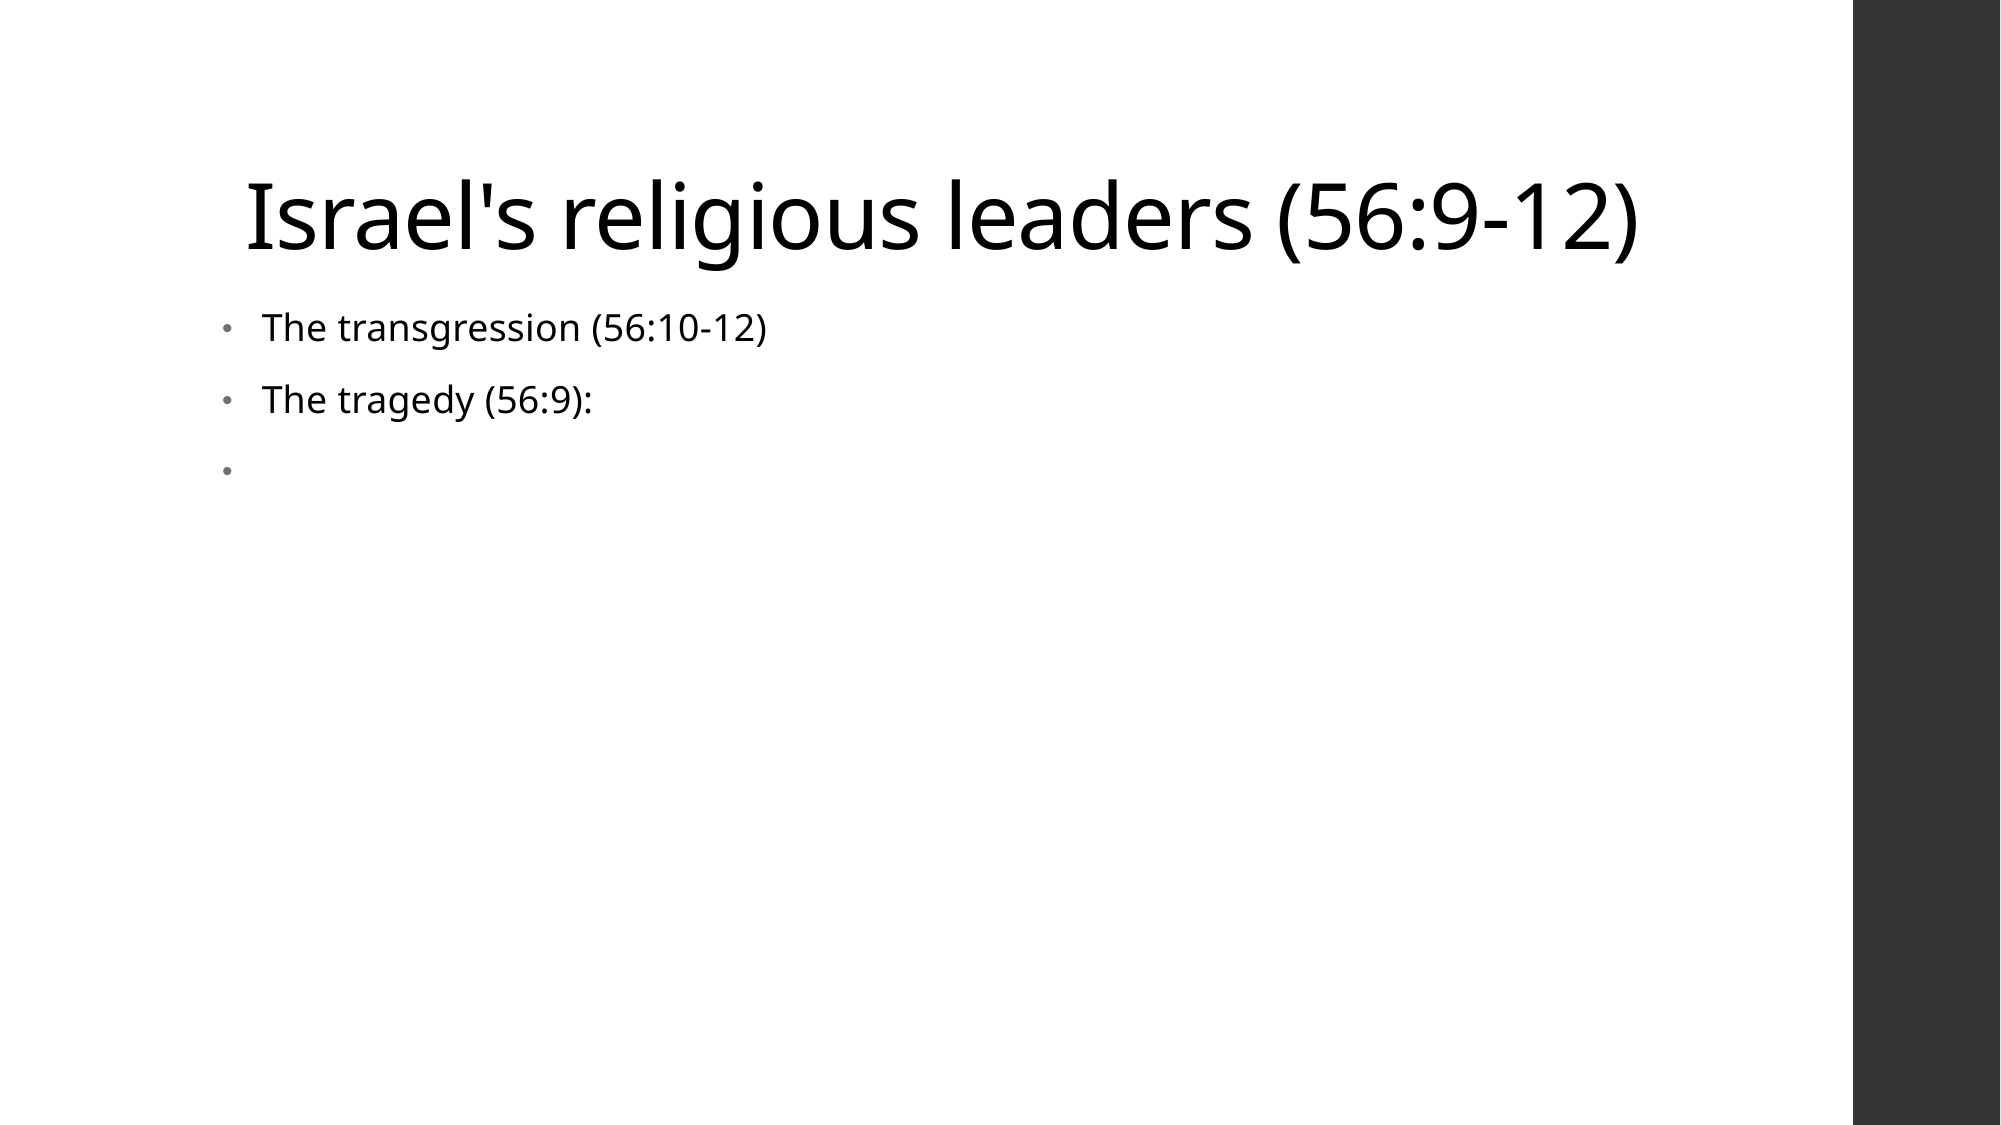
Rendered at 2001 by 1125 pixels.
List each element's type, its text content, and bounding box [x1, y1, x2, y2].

title Israel's religious leaders (56:9-12) [206, 60, 1797, 278]
list The transgression (56:10-12) The tragedy (56:9): [206, 299, 1617, 1014]
